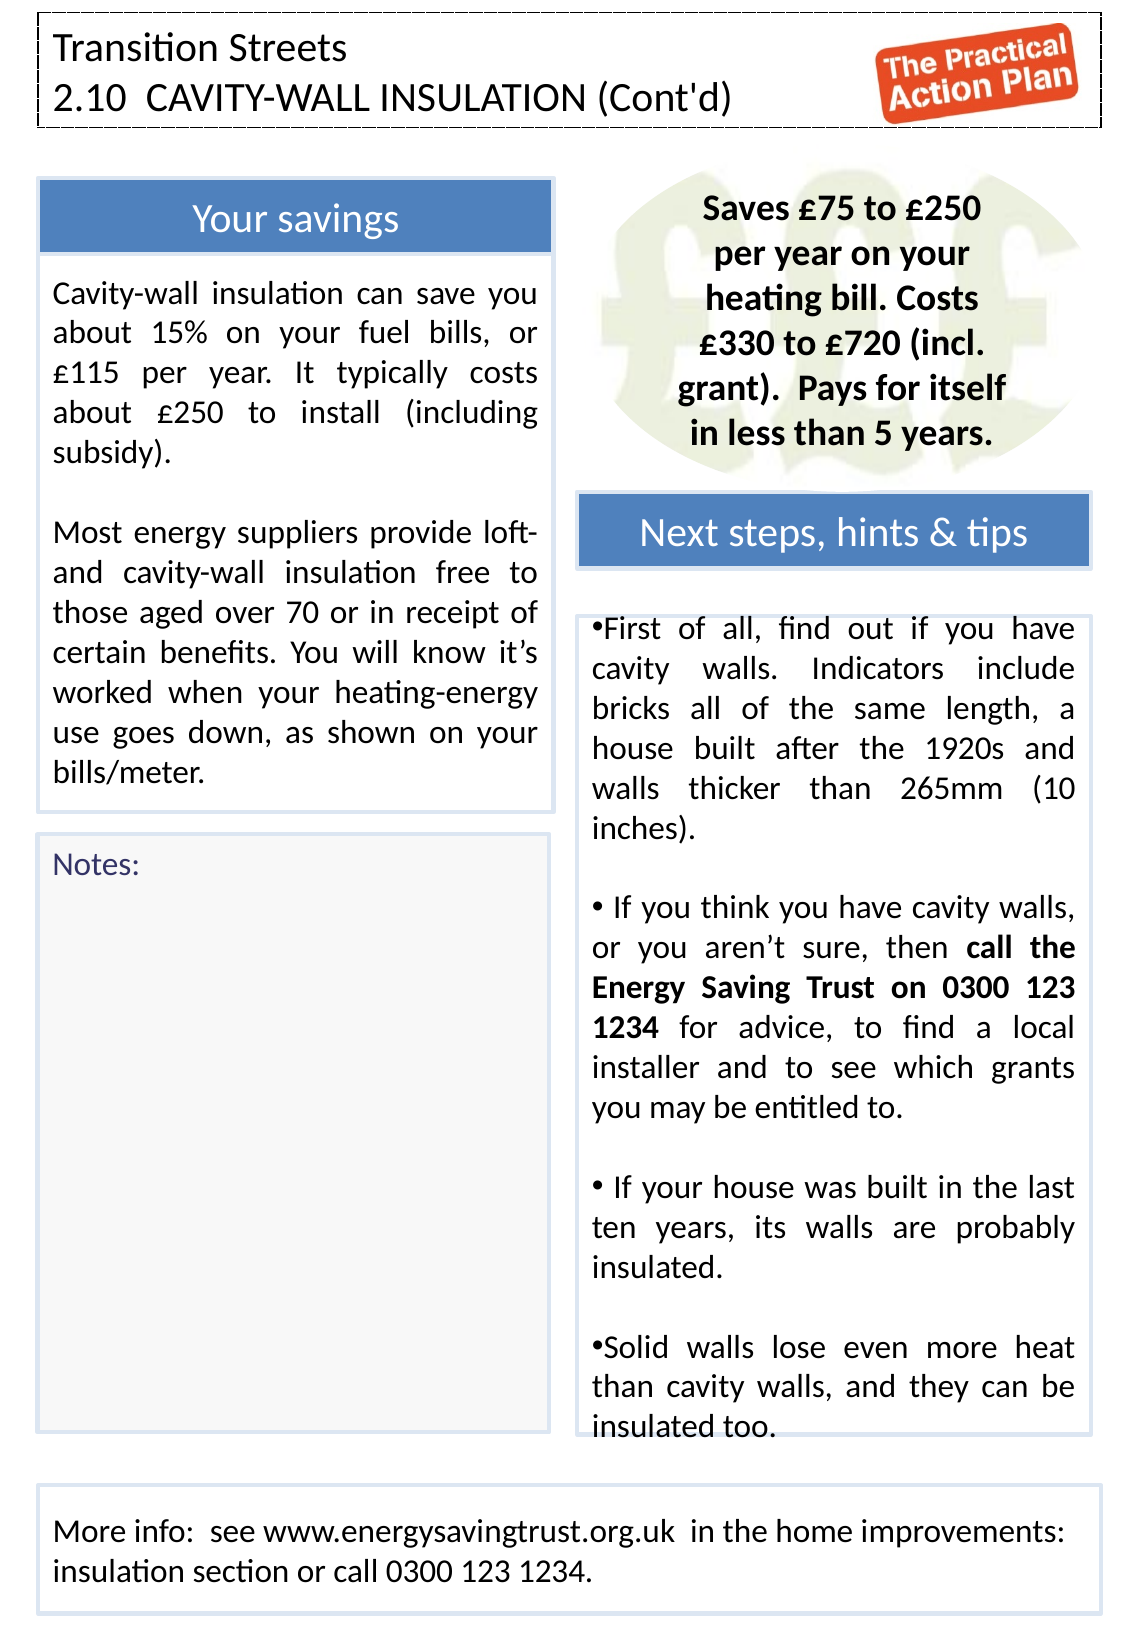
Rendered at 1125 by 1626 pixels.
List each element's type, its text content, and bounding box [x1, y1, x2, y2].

text_box Your savings [38, 177, 554, 255]
text_box Notes: [37, 834, 550, 1433]
text_box First of all, find out if you have cavity walls. Indicators include bricks all of the same length, a house built after the 1920s and walls thicker than 265mm (10 inches). If you think you have cavity walls, or you aren’t sure, then call the Energy Saving Trust on 0300 123 1234 for advice, to find a local installer and to see which grants you may be entitled to. If your house was built in the last ten years, its walls are probably insulated. Solid walls lose even more heat than cavity walls, and they can be insulated too. [577, 616, 1091, 1435]
text_box Cavity-wall insulation can save you about 15% on your fuel bills, or £115 per year. It typically costs about £250 to install (including subsidy). Most energy suppliers provide loft- and cavity-wall insulation free to those aged over 70 or in receipt of certain benefits. You will know it’s worked when your heating-energy use goes down, as shown on your bills/meter. [38, 255, 554, 813]
text_box Transition Streets 2.10 CAVITY-WALL INSULATION (Cont'd) [37, 12, 1101, 128]
text_box Next steps, hints & tips [577, 491, 1091, 569]
text_box Saves £75 to £250 per year on your heating bill. Costs £330 to £720 (incl. grant). Pays for itself in less than 5 years. [582, 143, 1103, 492]
text_box More info: see www.energysavingtrust.org.uk in the home improvements: insulation section or call 0300 123 1234. [37, 1485, 1101, 1614]
